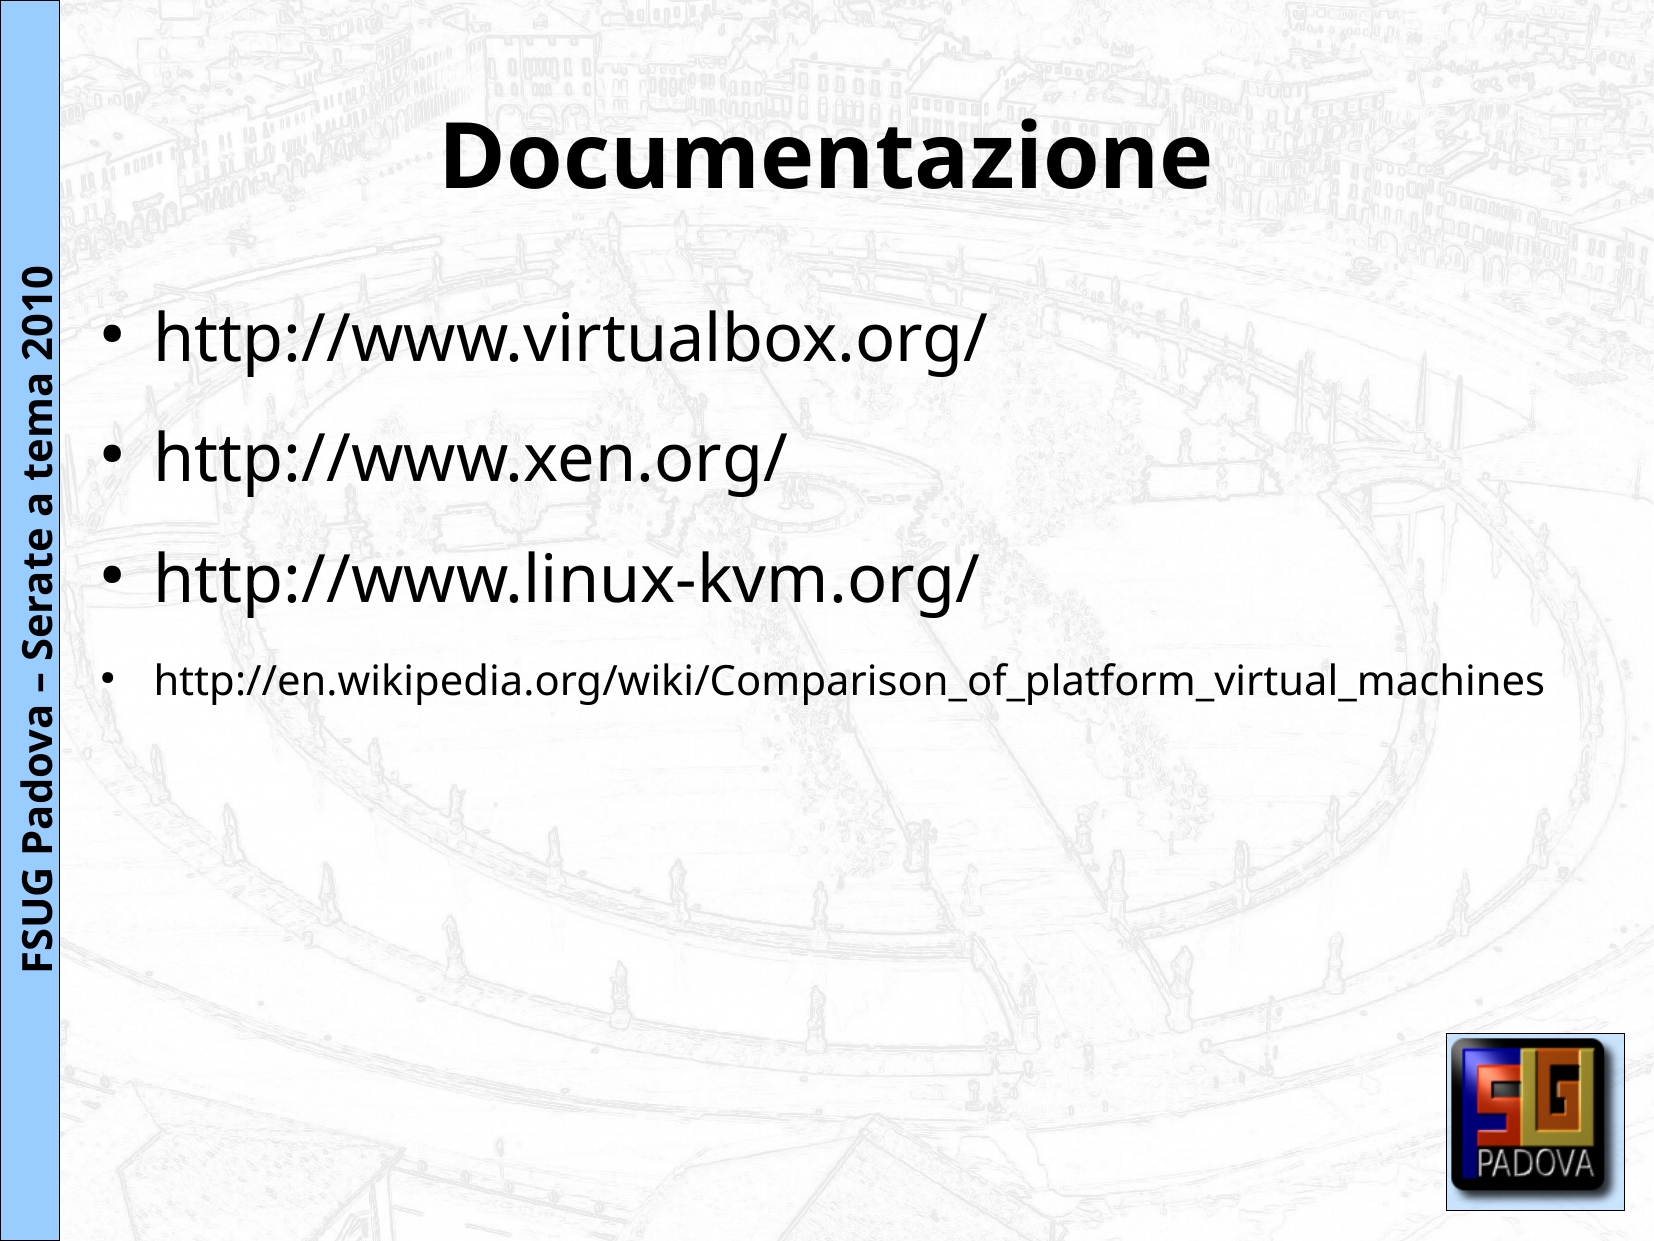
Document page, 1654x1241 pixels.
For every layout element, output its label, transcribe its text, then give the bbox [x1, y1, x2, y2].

text_box FSUG Padova – Serate a tema 2010 [0, 0, 60, 1241]
title Documentazione [82, 49, 1571, 257]
picture [60, 0, 1654, 1241]
list http://www.virtualbox.org/ http://www.xen.org/ http://www.linux-kvm.org/ http://en.wikipedia.org/wiki/Comparison_of_platform_virtual_machines [82, 290, 1571, 1109]
